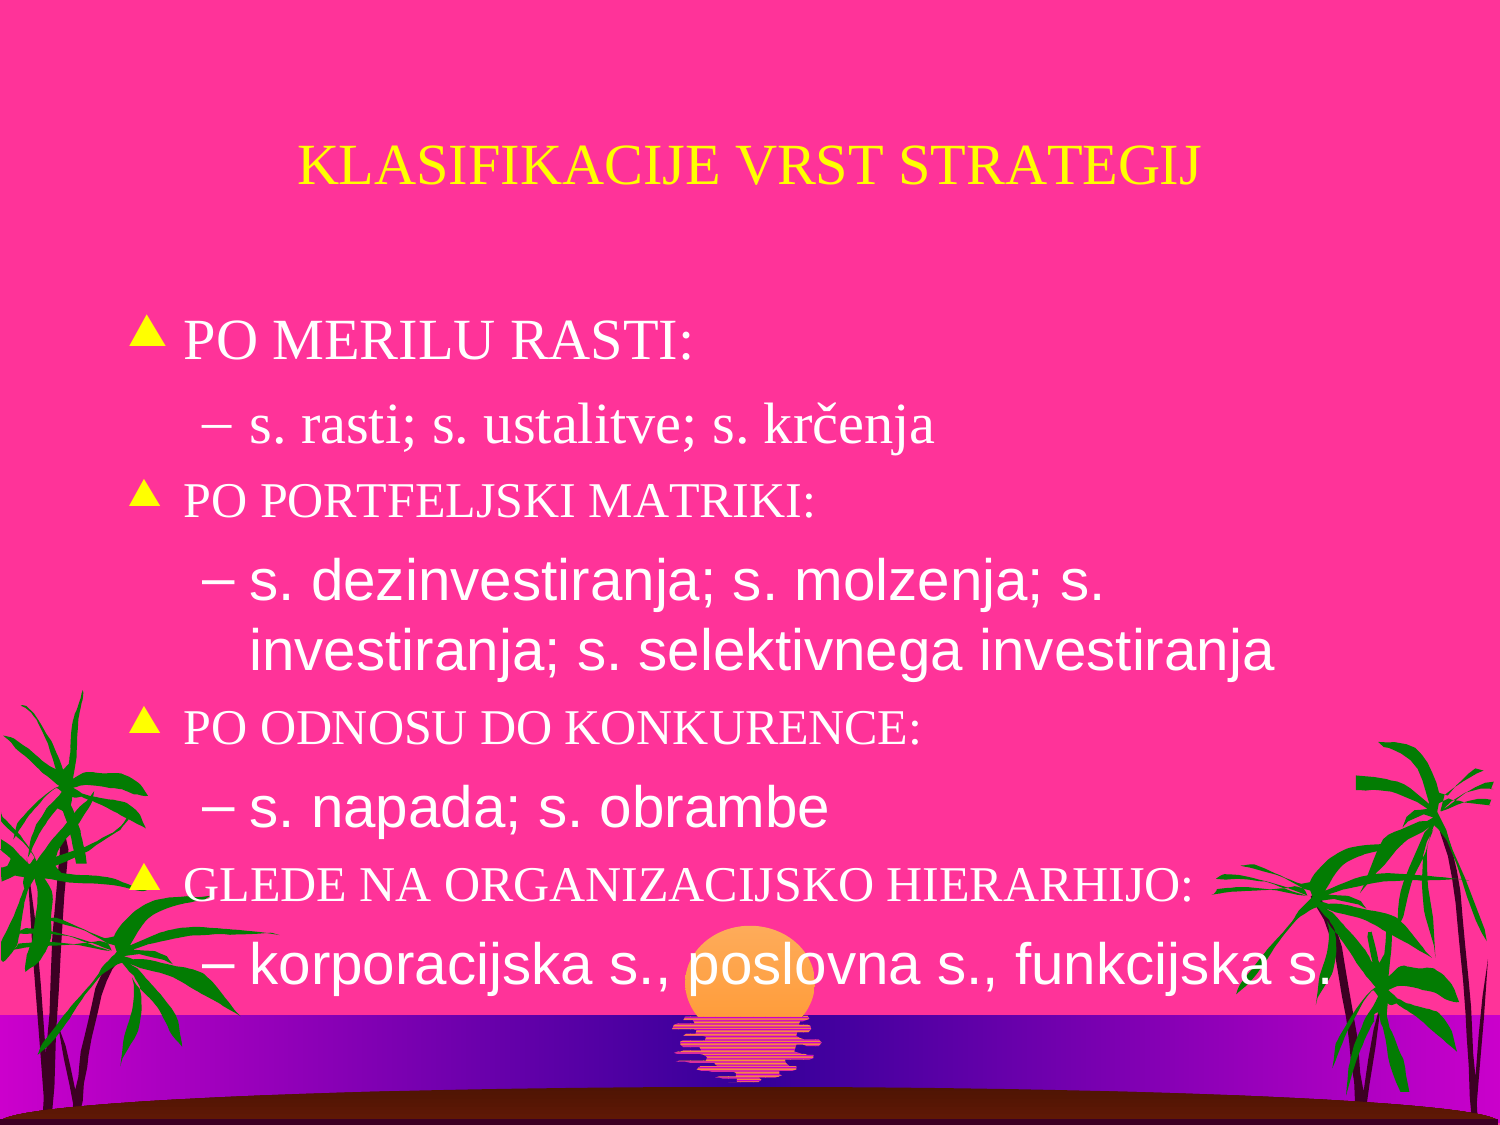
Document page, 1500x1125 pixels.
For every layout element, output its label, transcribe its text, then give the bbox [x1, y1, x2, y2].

list PO MERILU RASTI: s. rasti; s. ustalitve; s. krčenja PO PORTFELJSKI MATRIKI: s. dezinvestiranja; s. molzenja; s. investiranja; s. selektivnega investiranja PO ODNOSU DO KONKURENCE: s. napada; s. obrambe GLEDE NA ORGANIZACIJSKO HIERARHIJO: korporacijska s., poslovna s., funkcijska s. [112, 293, 1388, 1005]
title KLASIFIKACIJE VRST STRATEGIJ [112, 65, 1388, 257]
picture [672, 1015, 822, 1083]
